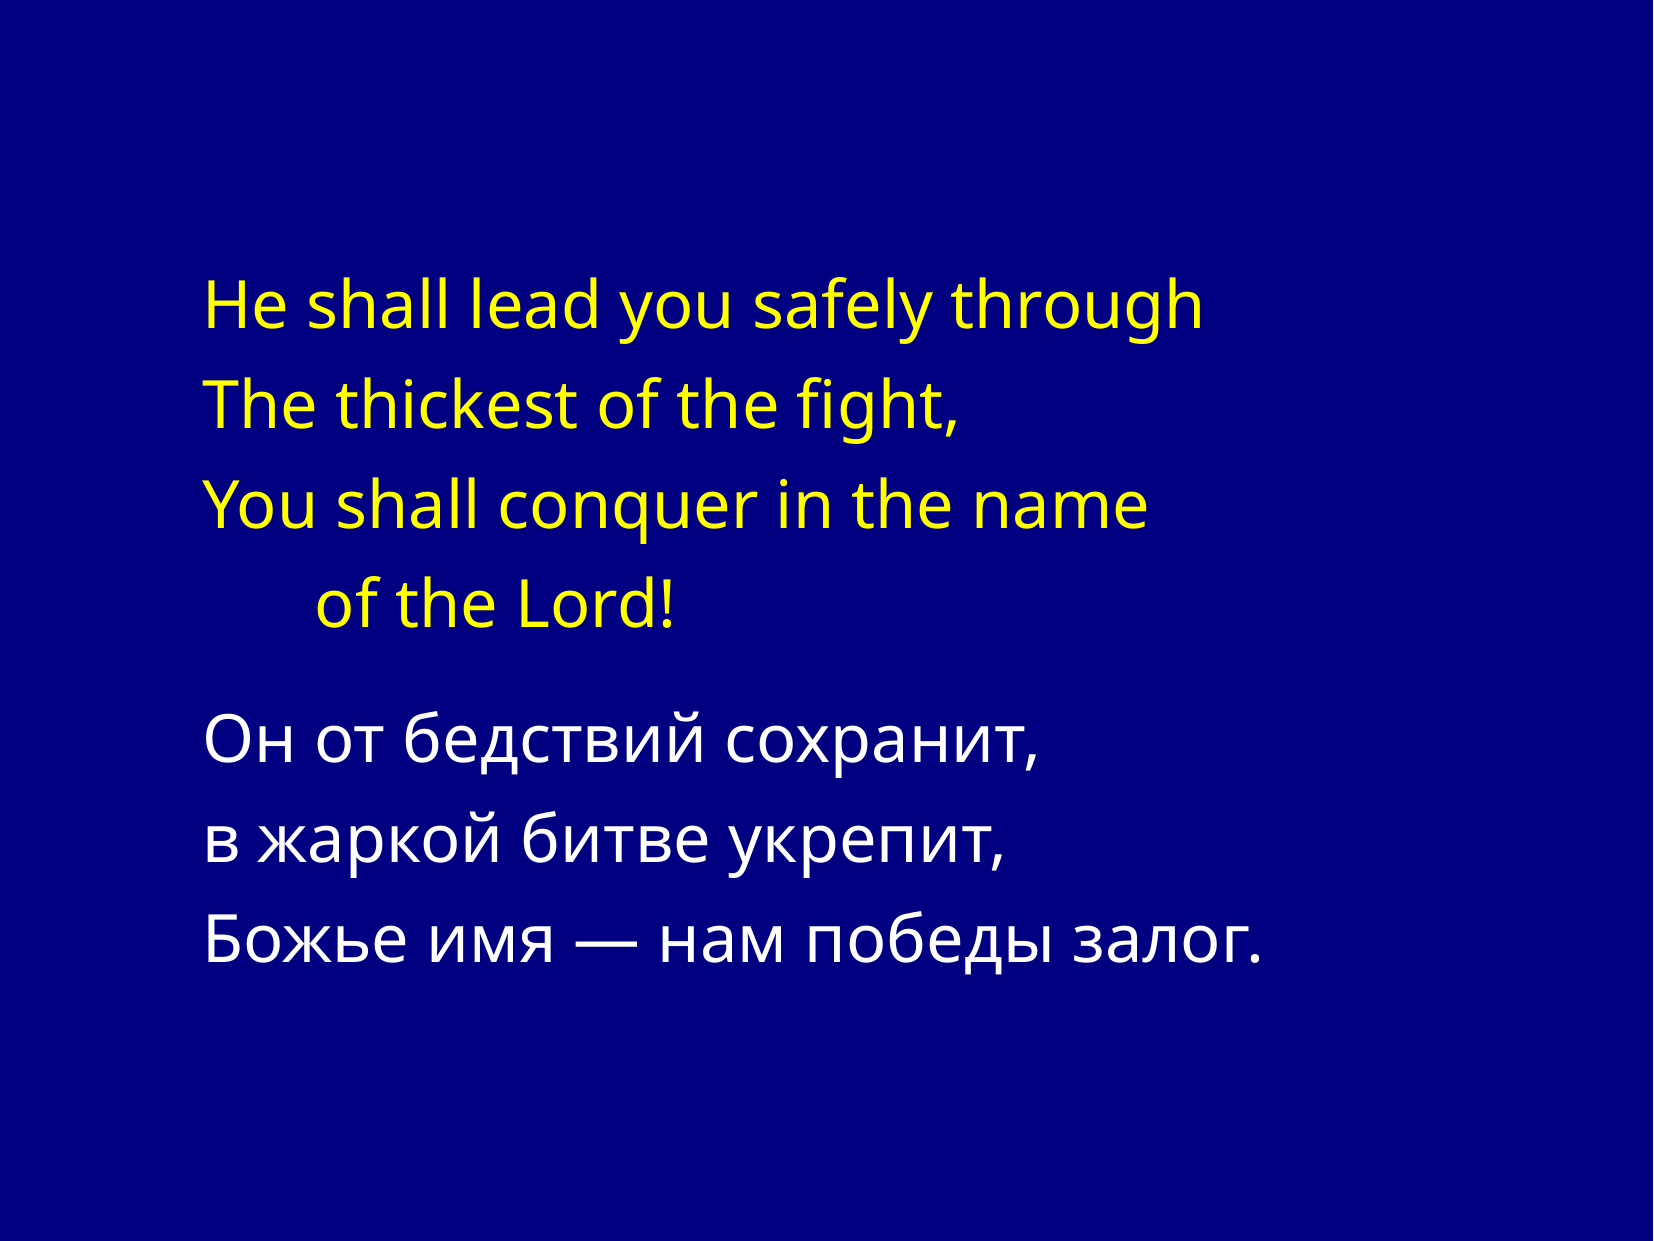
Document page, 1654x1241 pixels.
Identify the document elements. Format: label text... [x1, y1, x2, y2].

text_box He shall lead you safely through The thickest of the fight, You shall conquer in the name of the Lord! [75, 150, 1576, 638]
text_box Он от бедствий сохранит, в жаркой битве укрепит, Божье имя — нам победы залог. [75, 675, 1576, 1163]
